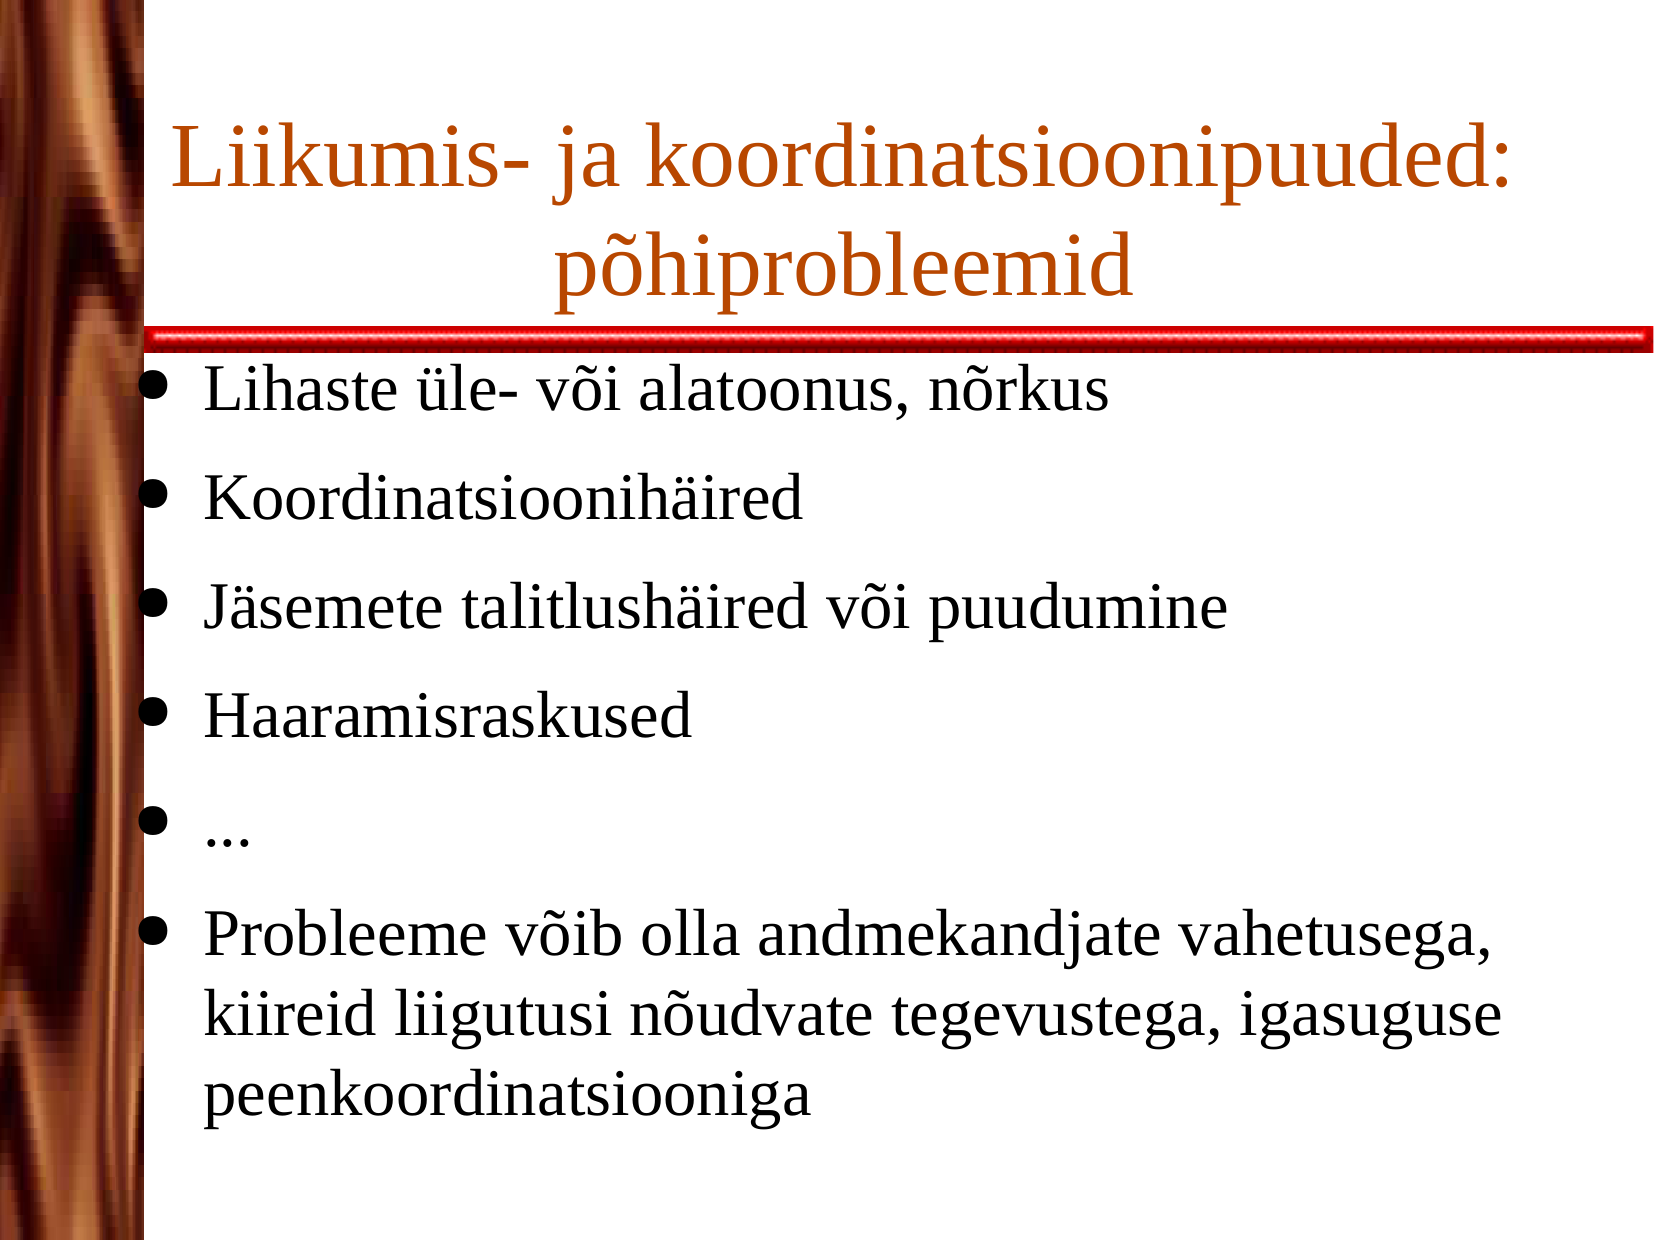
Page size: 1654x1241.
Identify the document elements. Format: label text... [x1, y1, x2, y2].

list Lihaste üle- või alatoonus, nõrkus Koordinatsioonihäired Jäsemete talitlushäired või puudumine Haaramisraskused ... Probleeme võib olla andmekandjate vahetusega, kiireid liigutusi nõudvate tegevustega, igasuguse peenkoordinatsiooniga [121, 344, 1533, 1164]
title Liikumis- ja koordinatsioonipuuded: põhiprobleemid [121, 99, 1533, 313]
picture [0, 0, 1654, 1240]
